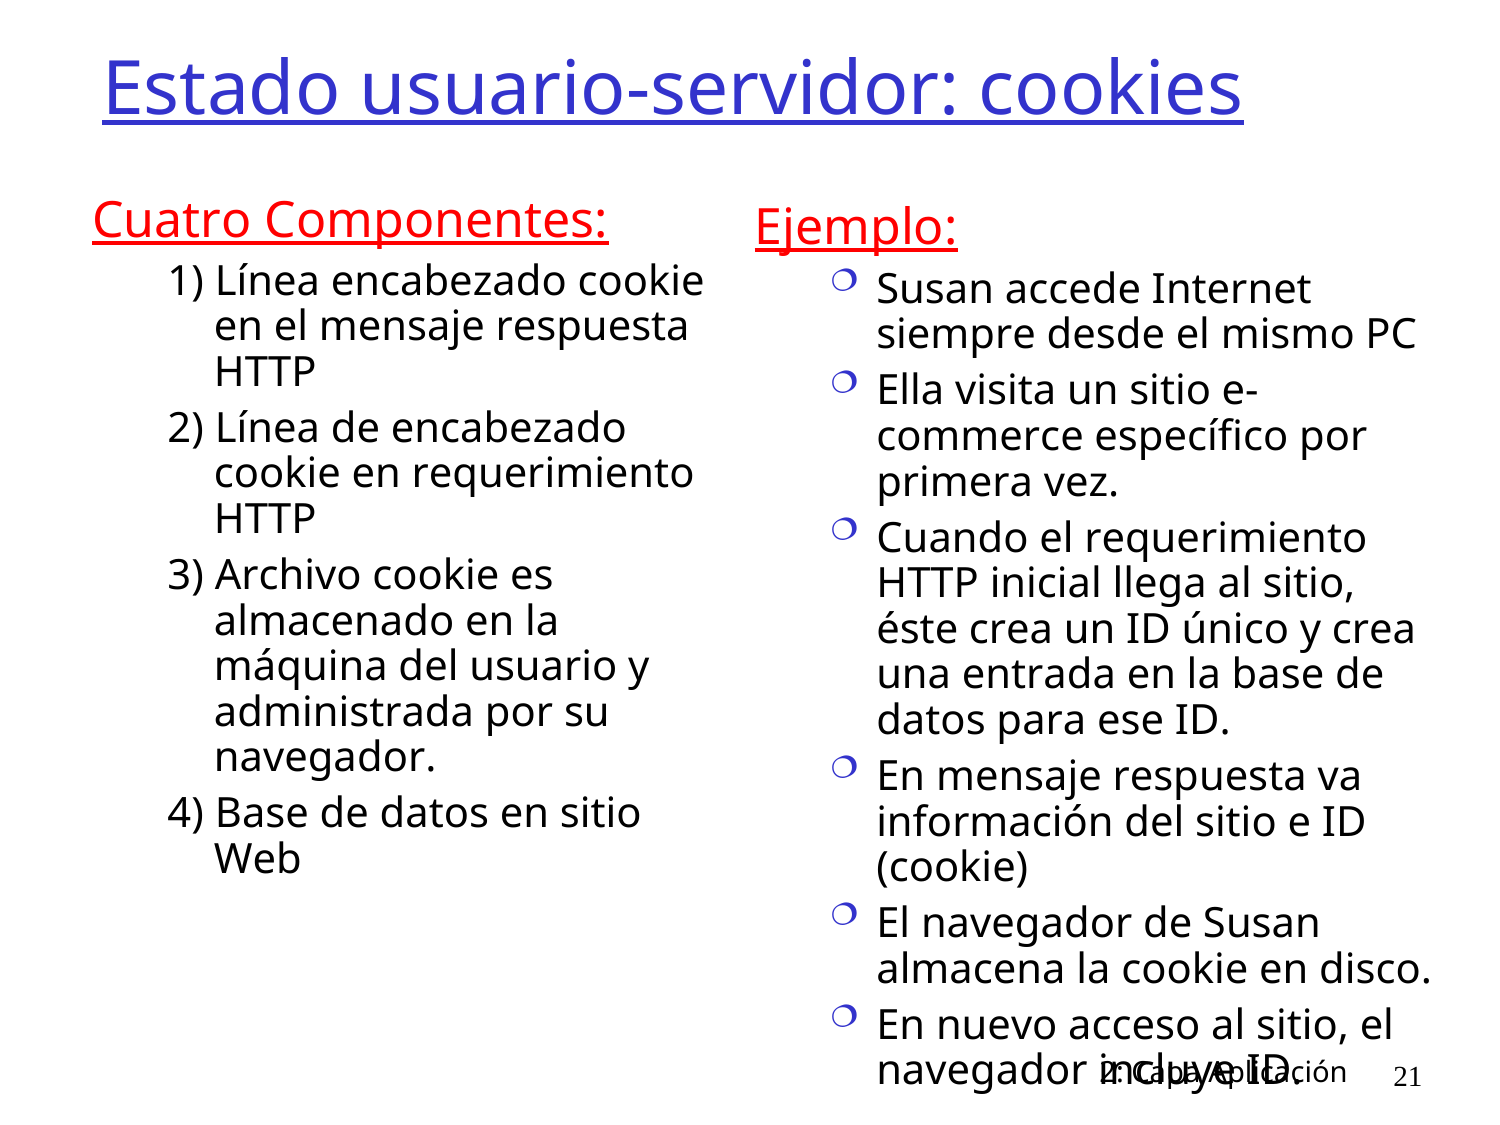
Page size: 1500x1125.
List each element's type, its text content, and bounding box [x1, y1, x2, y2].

list Ejemplo: Susan accede Internet siempre desde el mismo PC Ella visita un sitio e-commerce específico por primera vez. Cuando el requerimiento HTTP inicial llega al sitio, éste crea un ID único y crea una entrada en la base de datos para ese ID. En mensaje respuesta va información del sitio e ID (cookie) El navegador de Susan almacena la cookie en disco. En nuevo acceso al sitio, el navegador incluye ID. [739, 187, 1464, 1066]
title Estado usuario-servidor: cookies [87, 23, 1463, 150]
list Cuatro Componentes: 1) Línea encabezado cookie en el mensaje respuesta HTTP 2) Línea de encabezado cookie en requerimiento HTTP 3) Archivo cookie es almacenado en la máquina del usuario y administrada por su navegador. 4) Base de datos en sitio Web [77, 186, 755, 1049]
